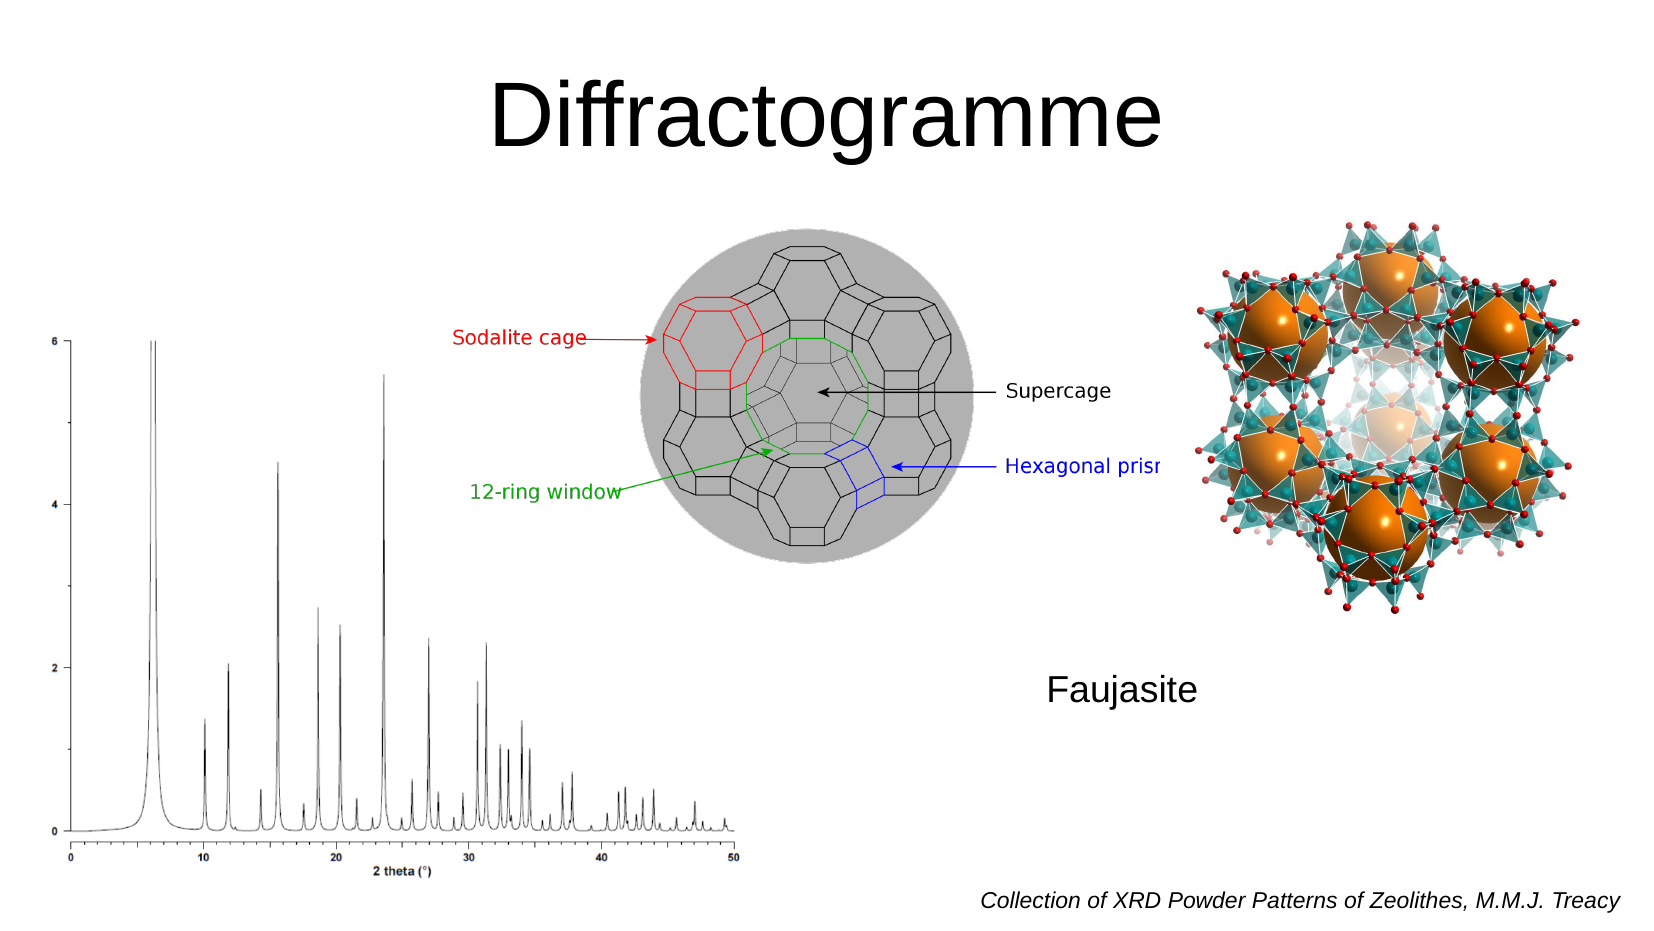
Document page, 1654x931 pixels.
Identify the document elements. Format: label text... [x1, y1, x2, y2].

picture [35, 224, 1160, 886]
picture [1192, 219, 1583, 615]
text_box Collection of XRD Powder Patterns of Zeolithes, M.M.J. Treacy [965, 880, 1654, 922]
text_box Faujasite [909, 661, 1335, 719]
title Diffractogramme [82, 37, 1571, 193]
